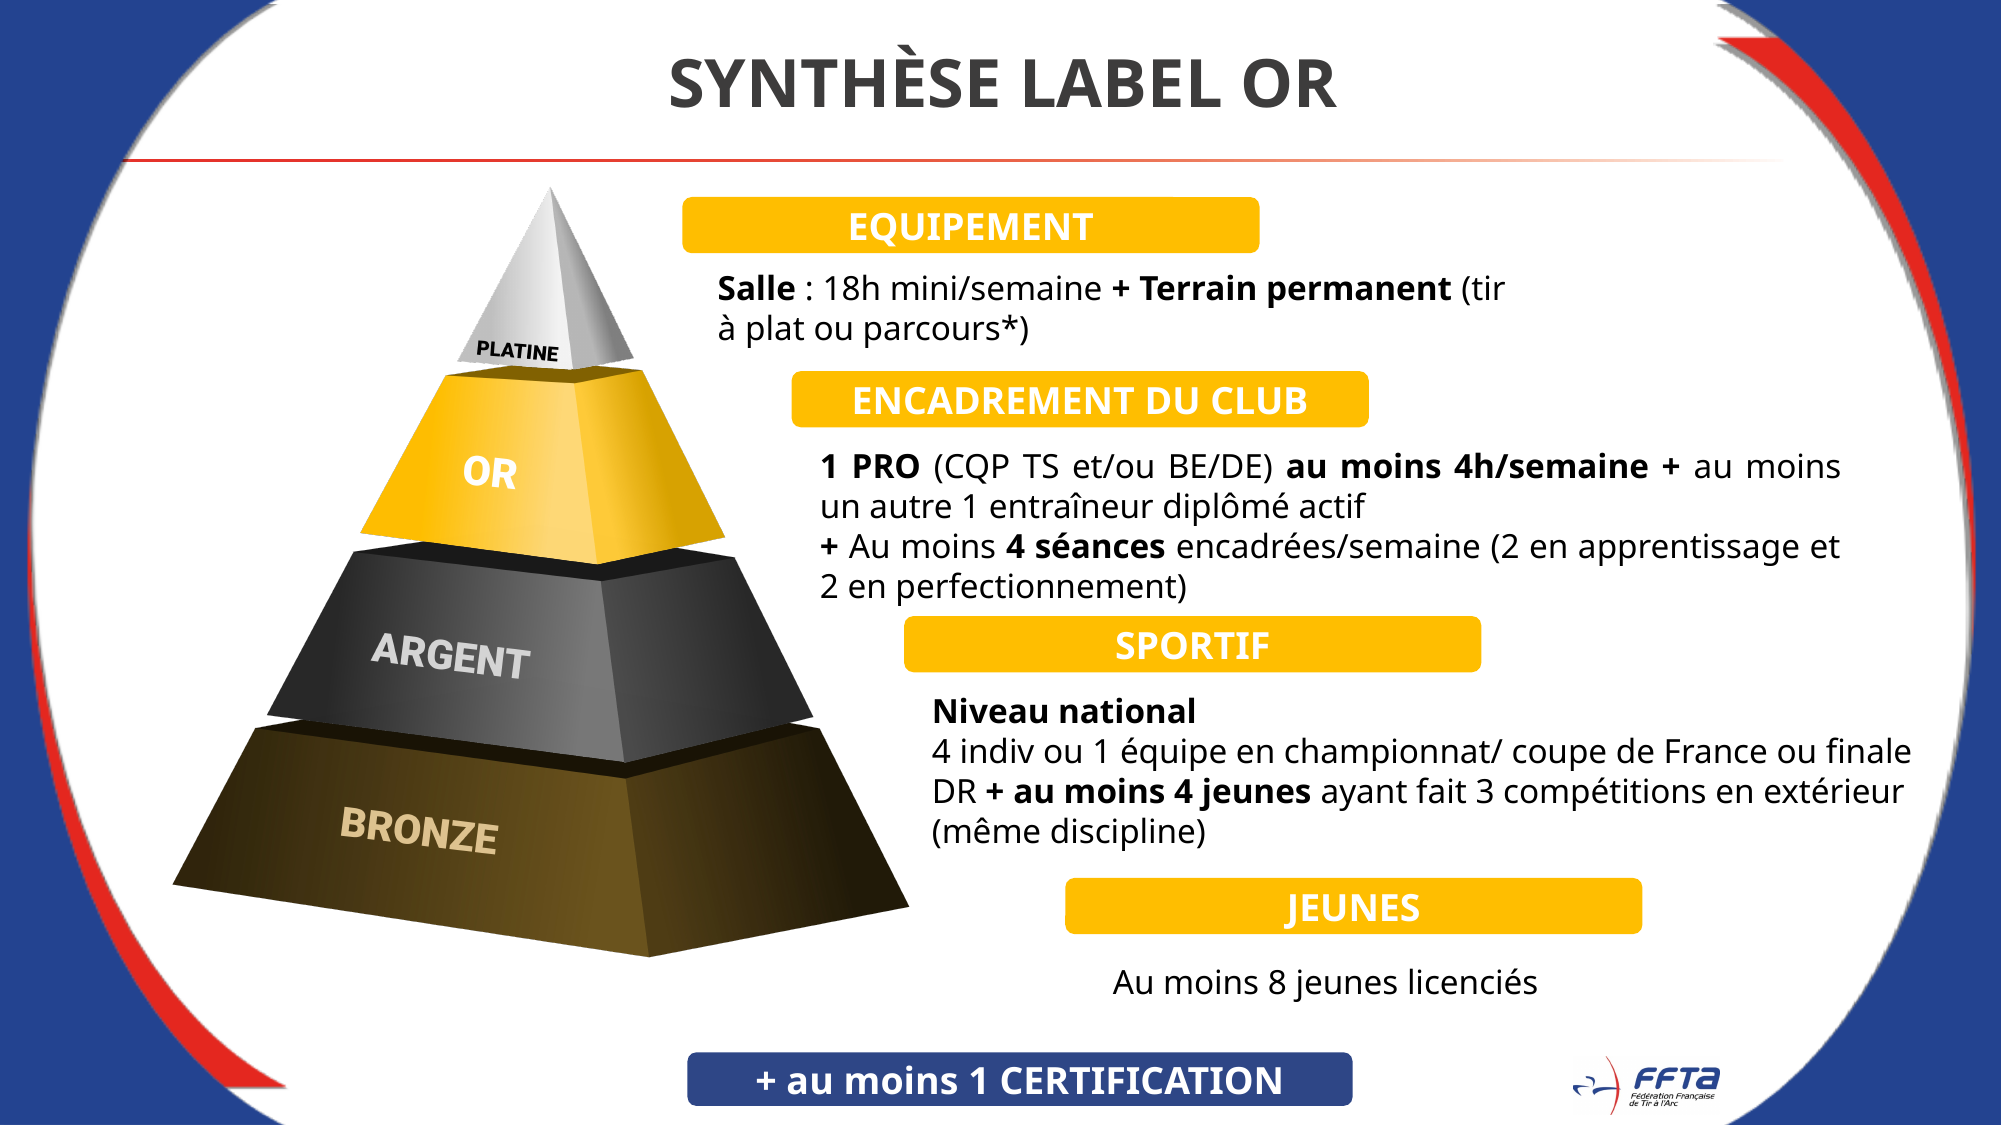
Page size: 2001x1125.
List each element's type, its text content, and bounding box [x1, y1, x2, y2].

text_box EQUIPEMENT [682, 196, 1260, 254]
text_box Salle : 18h mini/semaine + Terrain permanent (tir à plat ou parcours*) [702, 260, 1522, 355]
picture [0, 162, 911, 1125]
picture [1573, 162, 2000, 1125]
text_box 1 PRO (CQP TS et/ou BE/DE) au moins 4h/semaine + au moins un autre 1 entraîneur diplômé actif + Au moins 4 séances encadrées/semaine (2 en apprentissage et 2 en perfectionnement) [805, 438, 1857, 653]
text_box JEUNES [1065, 877, 1643, 935]
text_box + au moins 1 CERTIFICATION [687, 1052, 1353, 1106]
text_box ENCADREMENT DU CLUB [791, 371, 1369, 428]
text_box Niveau national 4 indiv ou 1 équipe en championnat/ coupe de France ou finale DR + au moins 4 jeunes ayant fait 3 compétitions en extérieur (même discipline) [917, 682, 1951, 858]
text_box SPORTIF [904, 653, 1482, 673]
text_box Au moins 8 jeunes licenciés [1098, 953, 1917, 1009]
text_box Synthèse label Or [0, 0, 2000, 162]
